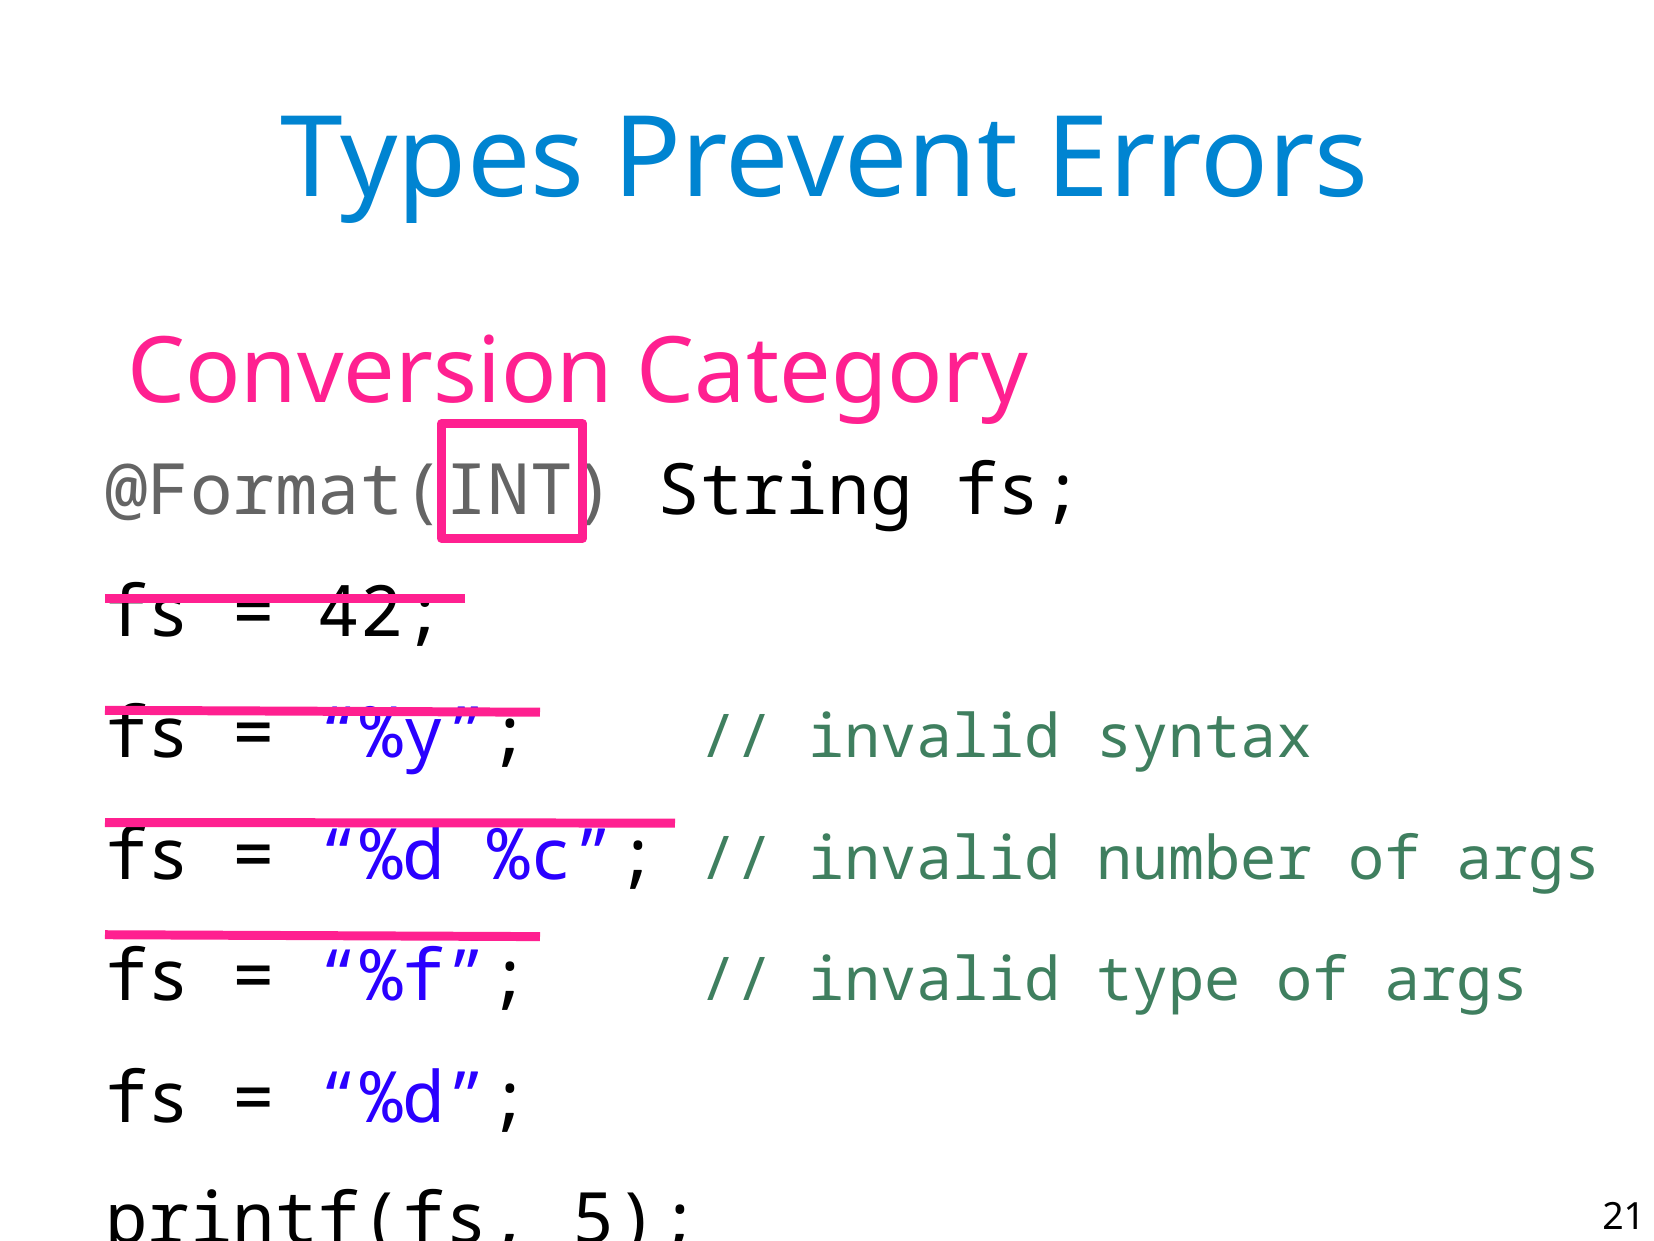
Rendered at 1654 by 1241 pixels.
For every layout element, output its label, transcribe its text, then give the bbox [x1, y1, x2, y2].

text_box Conversion Category [119, 297, 1003, 416]
text_box @Format(INT) String fs; fs = 42; fs = “%y”; // invalid syntax fs = “%d %c”; // invalid number of args fs = “%f”; // invalid type of args fs = “%d”; printf(fs, 5); [45, 439, 1621, 1241]
title Types Prevent Errors [60, 49, 1591, 257]
text_box @Format(INT) String fs; fs = 42; fs = “%y”; // invalid syntax fs = “%d %c”; // invalid number of args fs = “%f”; // invalid type of args fs = “%d”; printf(fs, 5); [446, 439, 578, 534]
